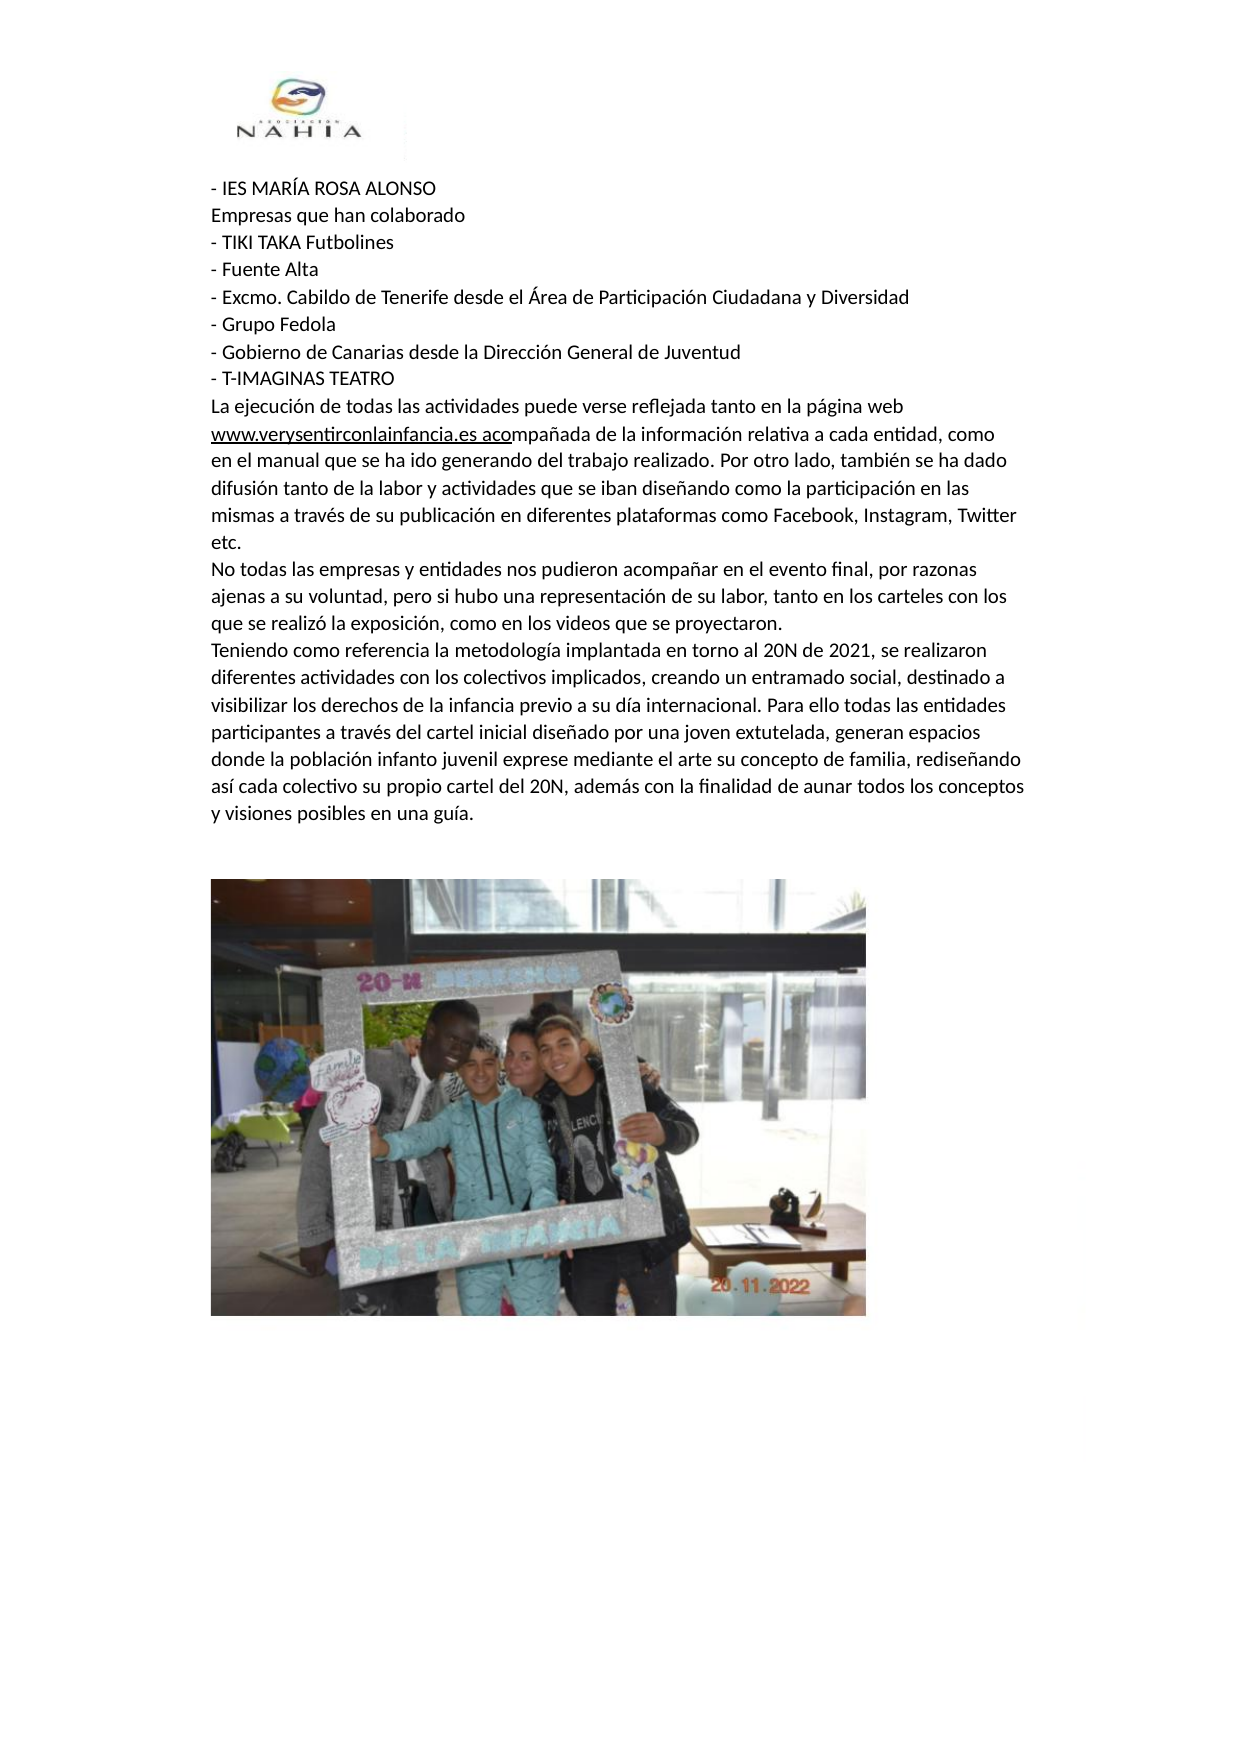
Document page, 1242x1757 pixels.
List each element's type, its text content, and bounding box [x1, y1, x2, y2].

text_box - IES MARÍA ROSA ALONSO Empresas que han colaborado - TIKI TAKA Futbolines - Fuente Alta - Excmo. Cabildo de Tenerife desde el Área de Participación Ciudadana y Diversidad - Grupo Fedola - Gobierno de Canarias desde la Dirección General de Juventud - T-IMAGINAS TEATRO La ejecución de todas las actividades puede verse reflejada tanto en la página web www.verysentirconlainfancia.es acompañada de la información relativa a cada entidad, como en el manual que se ha ido generando del trabajo realizado. Por otro lado, también se ha dado difusión tanto de la labor y actividades que se iban diseñando como la participación en las mismas a través de su publicación en diferentes plataformas como Facebook, Instagram, Twitter etc. No todas las empresas y entidades nos pudieron acompañar en el evento final, por razonas ajenas a su voluntad, pero si hubo una representación de su labor, tanto en los carteles con los que se realizó la exposición, como en los videos que se proyectaron. Teniendo como referencia la metodología implantada en torno al 20N de 2021, se realizaron diferentes actividades con los colectivos implicados, creando un entramado social, destinado a visibilizar los derechos de la infancia previo a su día internacional. Para ello todas las entidades participantes a través del cartel inicial diseñado por una joven extutelada, generan espacios donde la población infanto juvenil exprese mediante el arte su concepto de familia, rediseñando así cada colectivo su propio cartel del 20N, además con la finalidad de aunar todos los conceptos y visiones posibles en una guía. [210, 173, 1043, 825]
text_box [210, 879, 1086, 1462]
text_box [236, 71, 407, 164]
